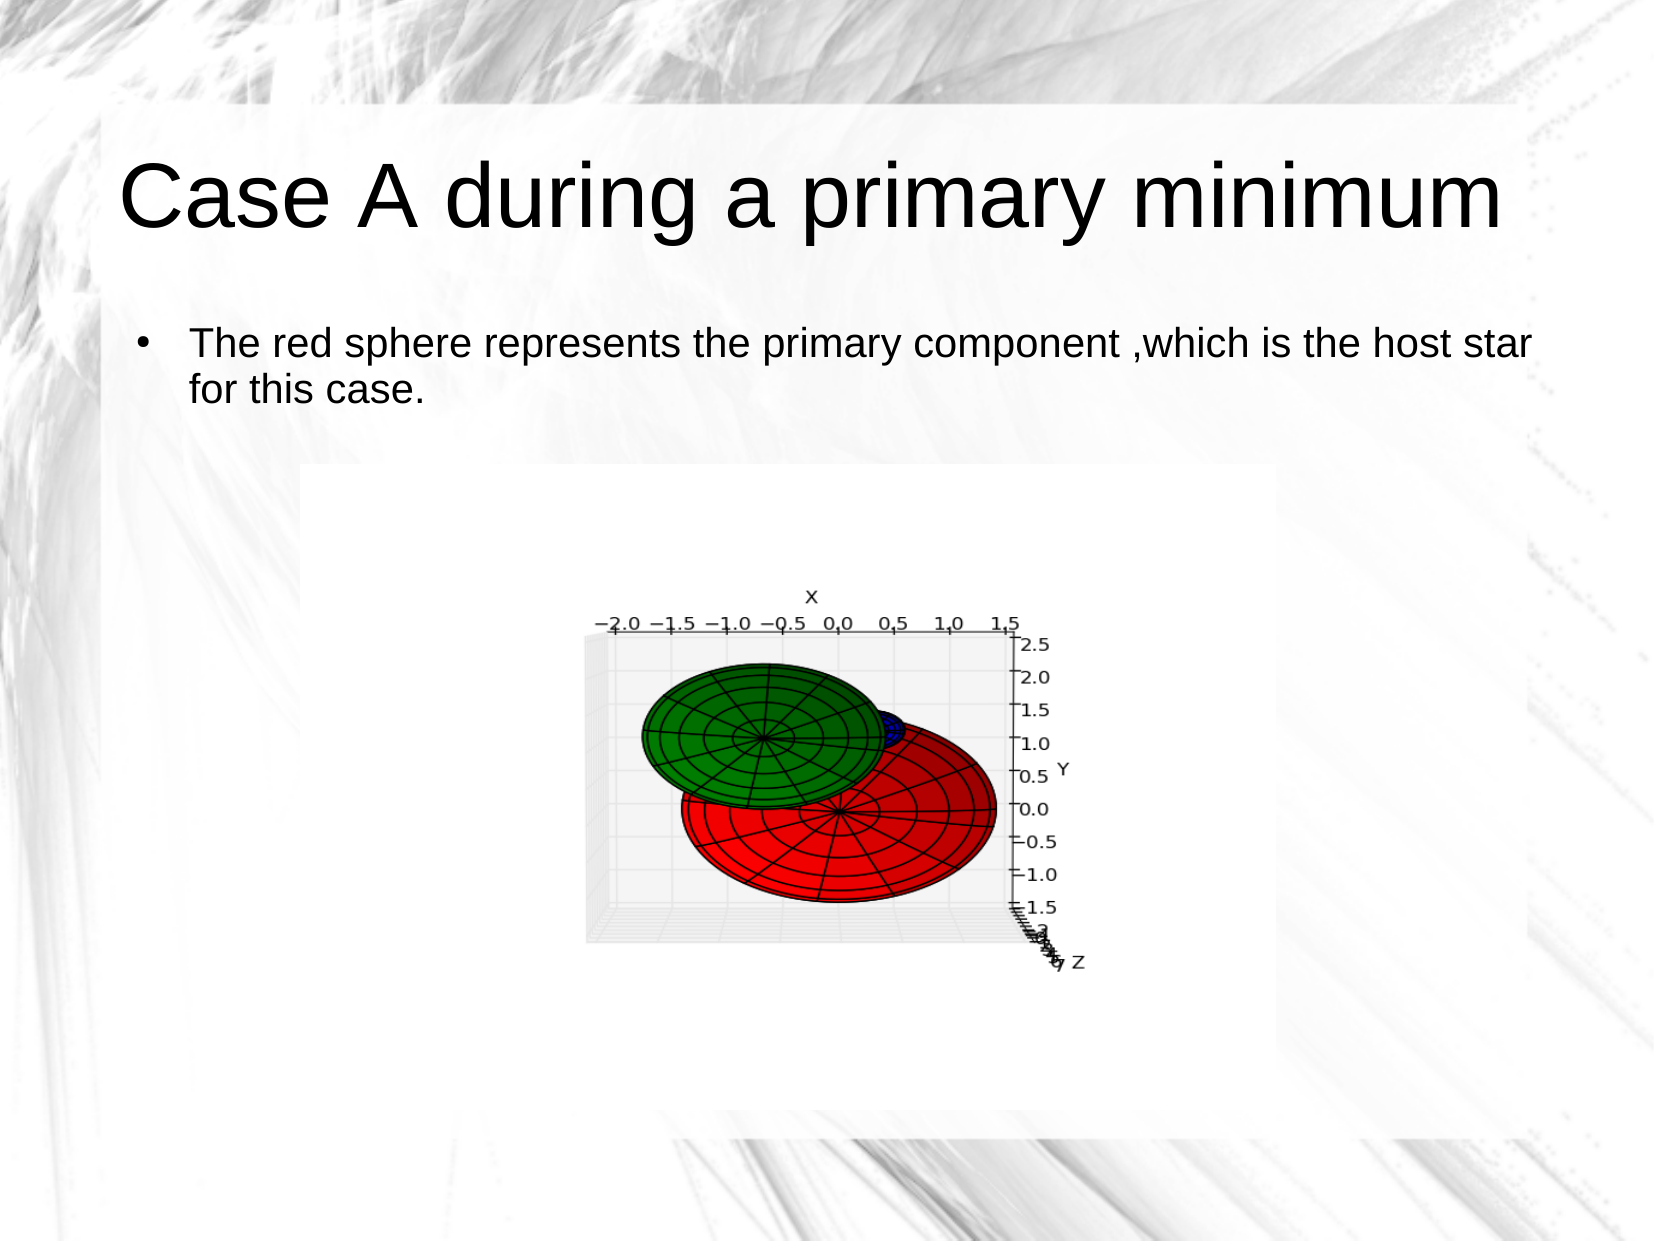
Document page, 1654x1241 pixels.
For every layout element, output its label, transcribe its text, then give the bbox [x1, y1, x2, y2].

picture [0, 0, 1654, 1241]
list The red sphere represents the primary component ,which is the host star for this case. [118, 319, 1571, 1040]
title Case A during a primary minimum [118, 112, 1506, 281]
